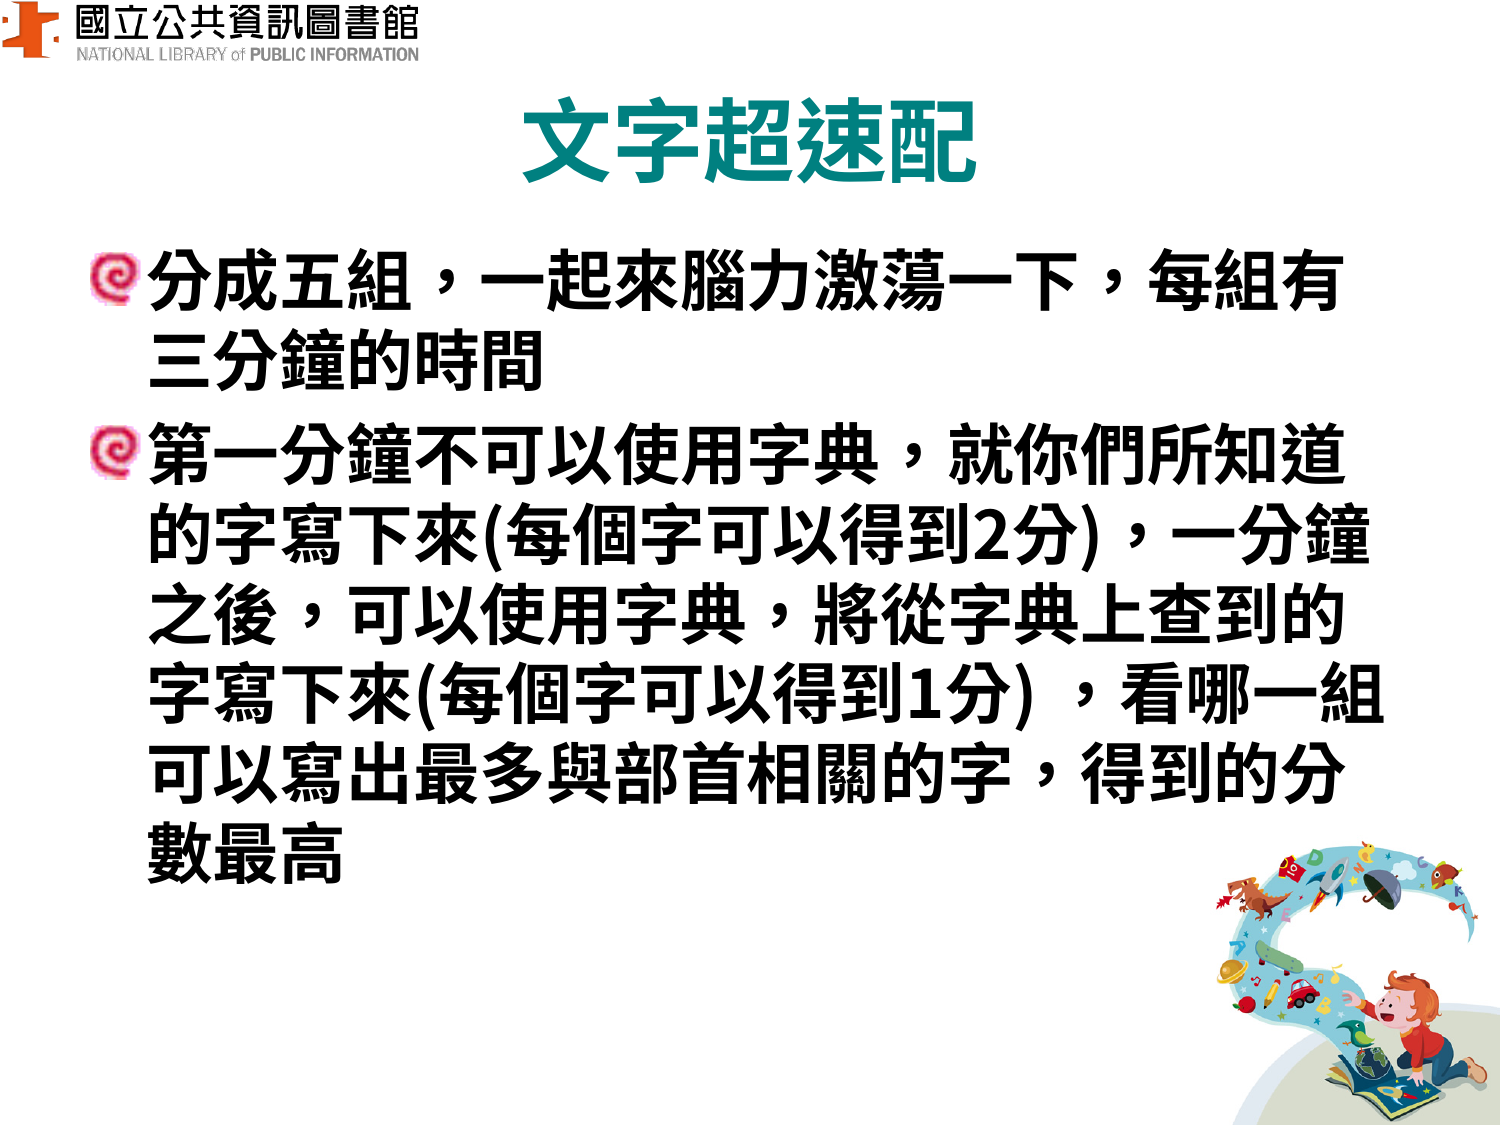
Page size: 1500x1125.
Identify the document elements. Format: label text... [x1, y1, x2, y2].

title 文字超速配 [75, 45, 1425, 231]
picture [0, 0, 420, 62]
list 分成五組，一起來腦力激蕩一下，每組有三分鐘的時間 第一分鐘不可以使用字典，就你們所知道的字寫下來(每個字可以得到2分)，一分鐘之後，可以使用字典，將從字典上查到的字寫下來(每個字可以得到1分) ，看哪一組可以寫出最多與部首相關的字，得到的分數最高 [75, 231, 1425, 975]
picture [1210, 835, 1500, 1125]
